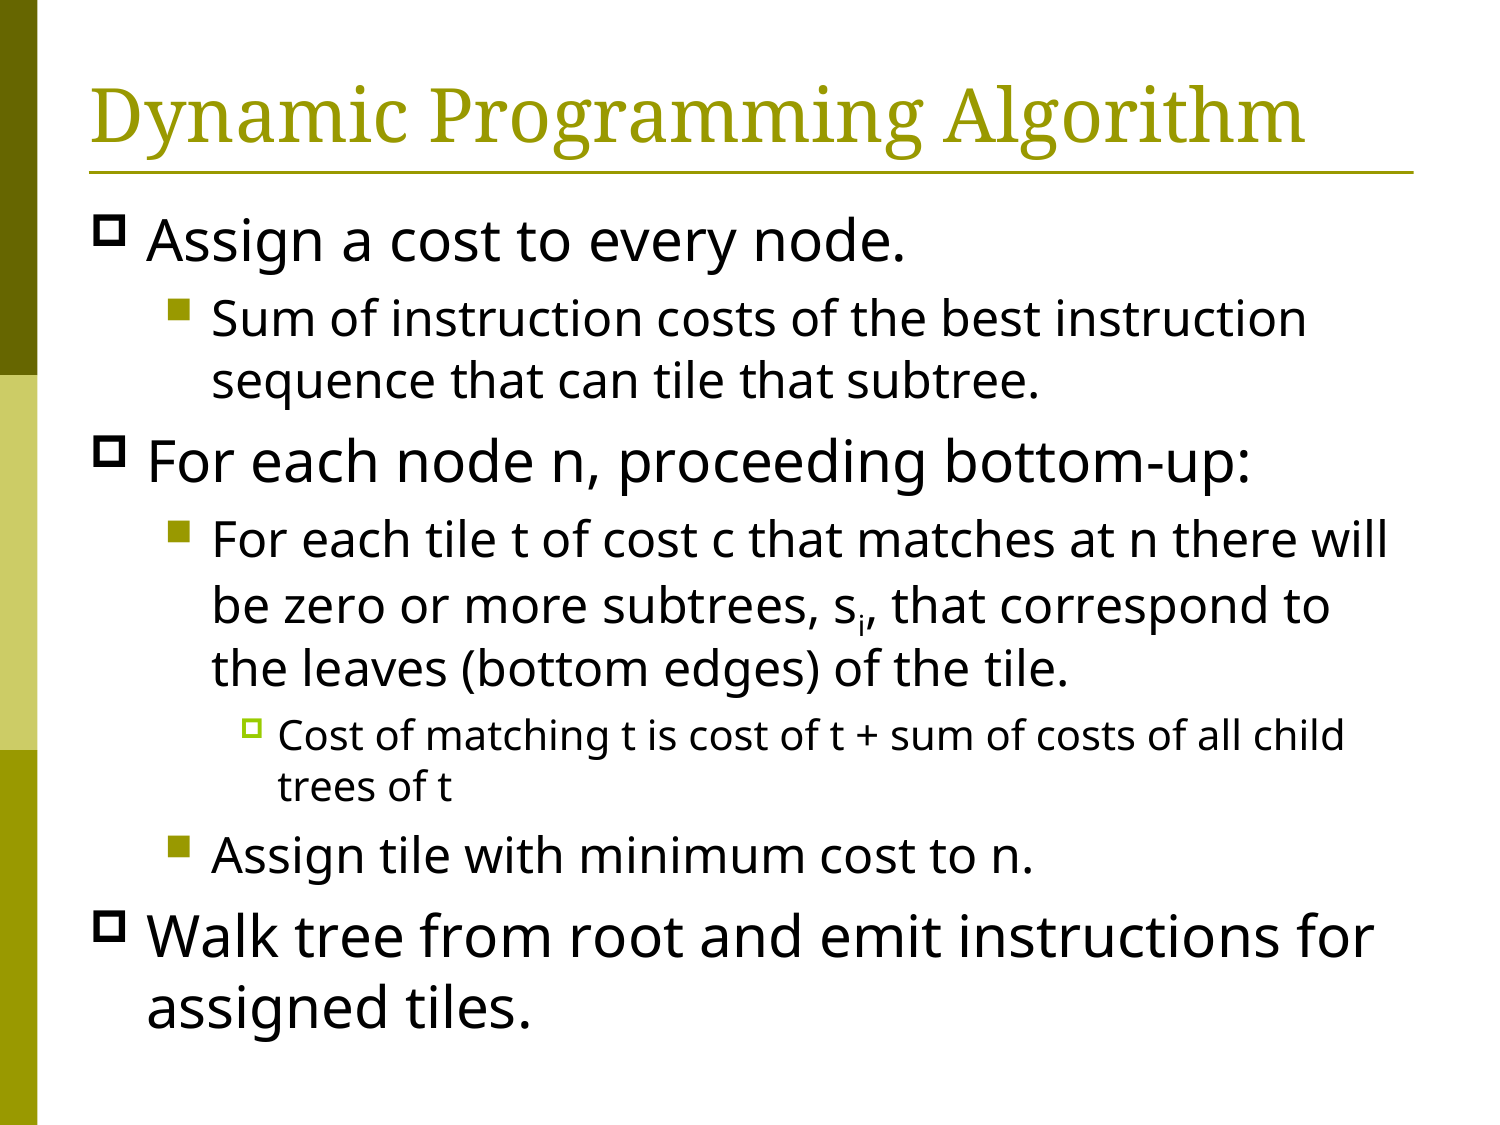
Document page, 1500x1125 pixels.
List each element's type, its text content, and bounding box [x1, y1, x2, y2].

list Assign a cost to every node. Sum of instruction costs of the best instruction sequence that can tile that subtree. For each node n, proceeding bottom-up: For each tile t of cost c that matches at n there will be zero or more subtrees, si, that correspond to the leaves (bottom edges) of the tile. Cost of matching t is cost of t + sum of costs of all child trees of t Assign tile with minimum cost to n. Walk tree from root and emit instructions for assigned tiles. [75, 196, 1426, 1006]
title Dynamic Programming Algorithm [75, 45, 1426, 173]
